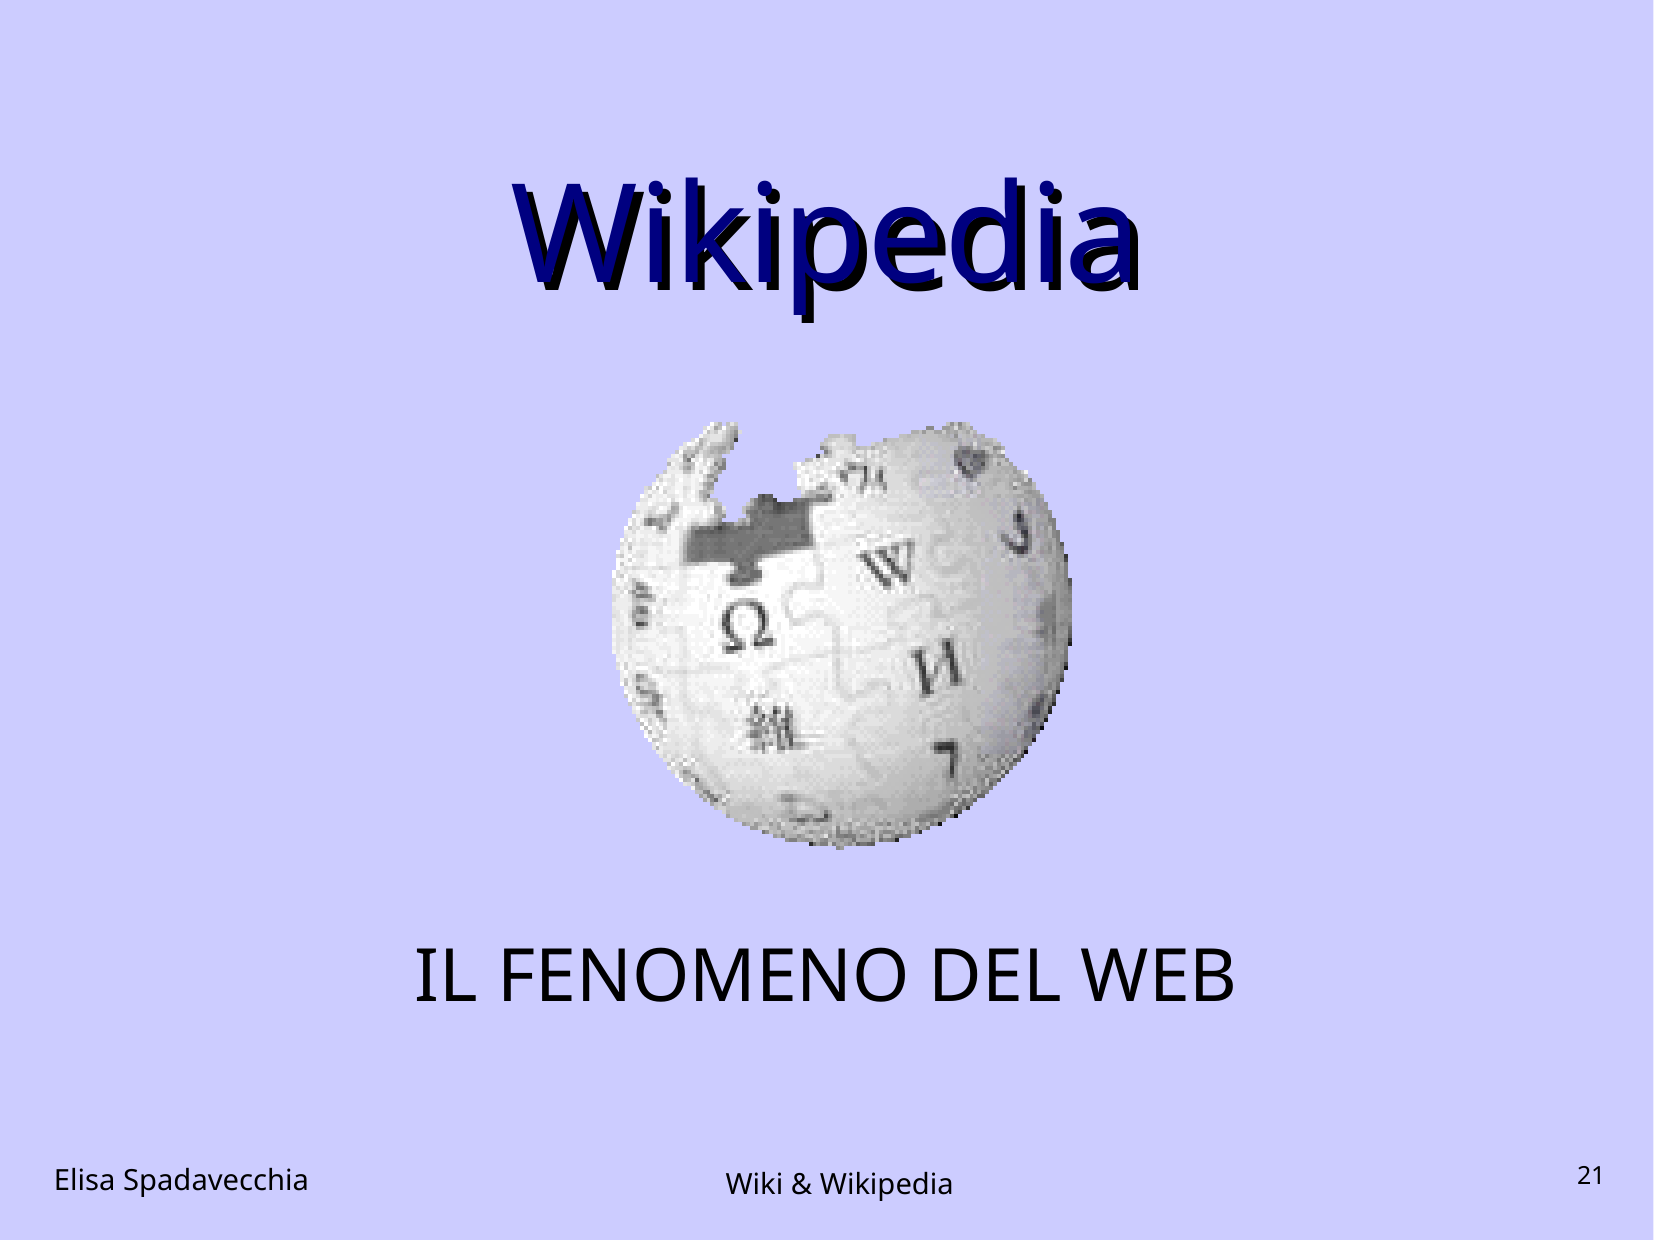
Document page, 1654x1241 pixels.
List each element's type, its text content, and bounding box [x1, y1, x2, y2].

text_box Elisa Spadavecchia [38, 1153, 573, 1237]
picture [605, 370, 1076, 850]
text_box <numero> [1529, 1151, 1654, 1194]
subtitle Wikipedia IL FENOMENO DEL WEB [82, 49, 1571, 1109]
text_box Wiki & Wikipedia [533, 1157, 1146, 1241]
